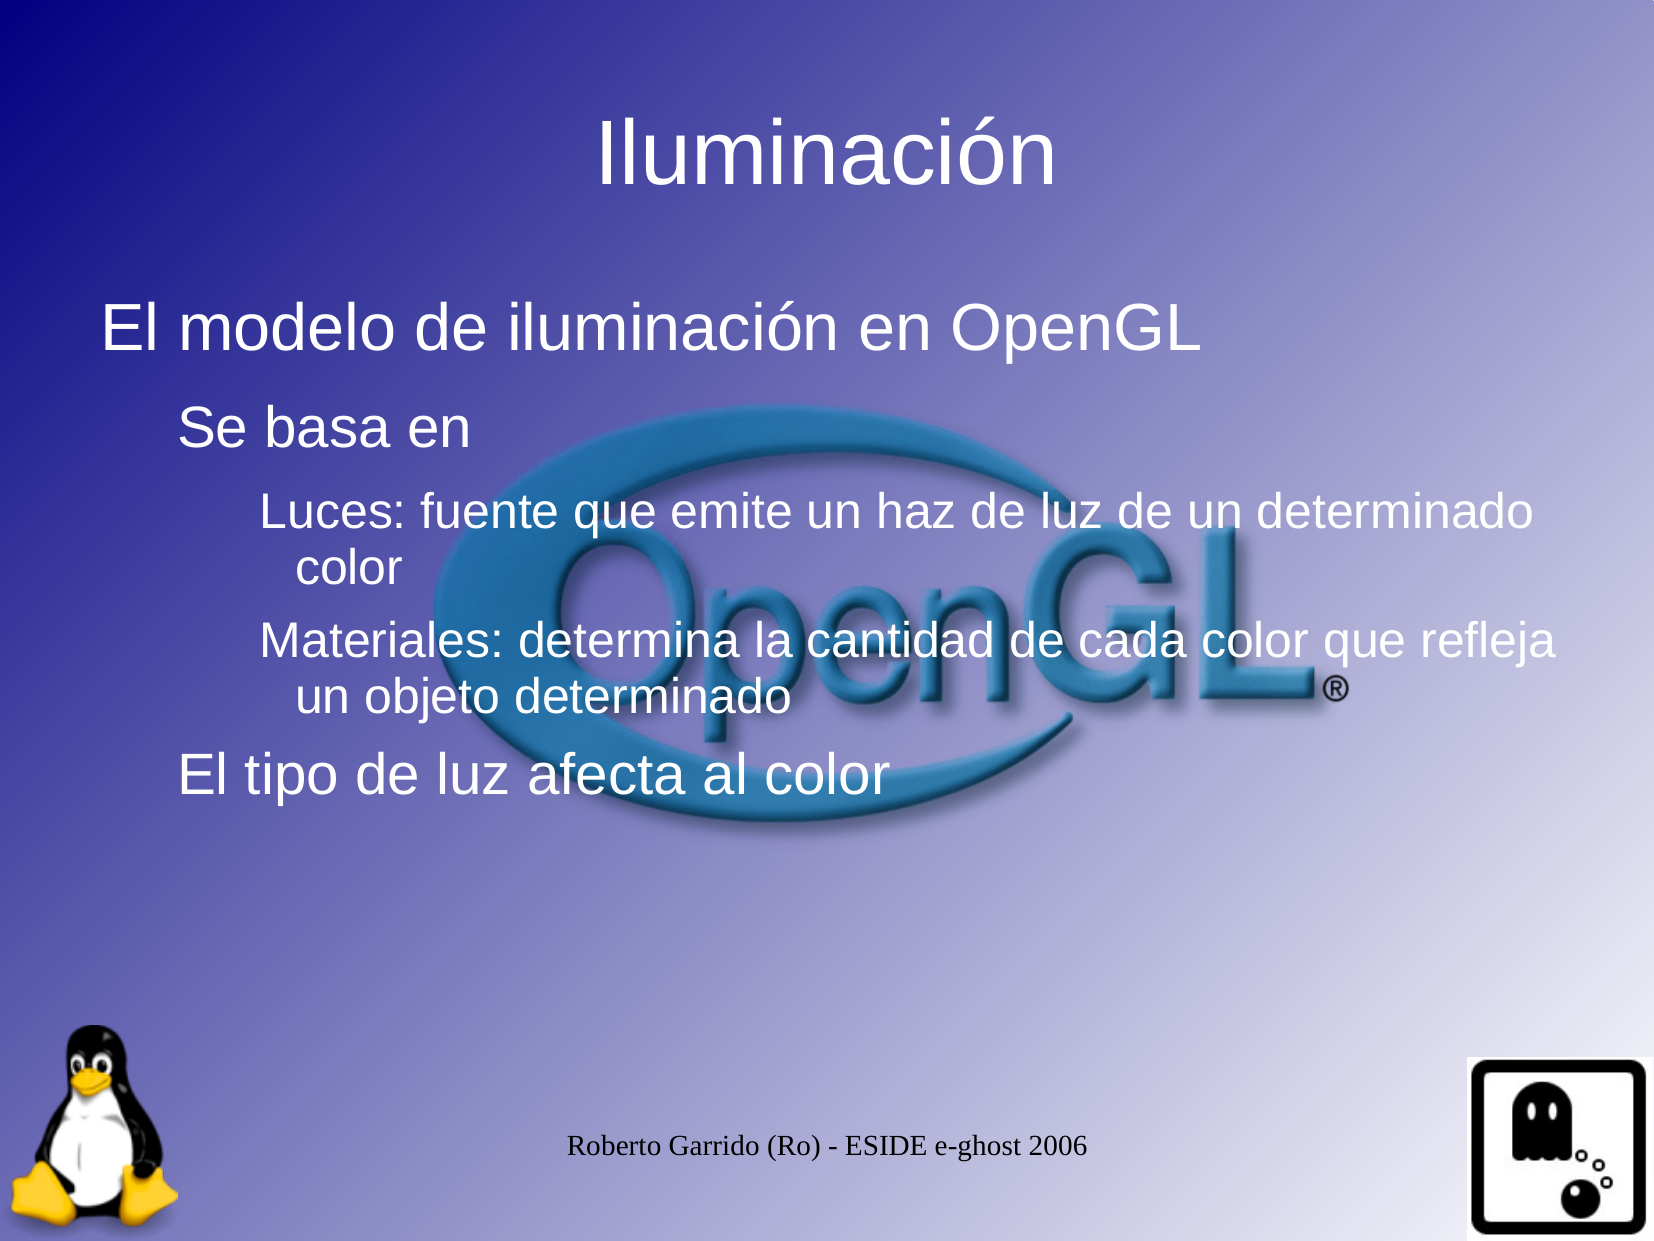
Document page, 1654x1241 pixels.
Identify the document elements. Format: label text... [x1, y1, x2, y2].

picture [0, 1025, 178, 1241]
title Iluminación [82, 49, 1571, 257]
picture [1467, 1057, 1654, 1241]
list El modelo de iluminación en OpenGL Se basa en Luces: fuente que emite un haz de luz de un determinado color Materiales: determina la cantidad de cada color que refleja un objeto determinado El tipo de luz afecta al color [82, 290, 1571, 1109]
